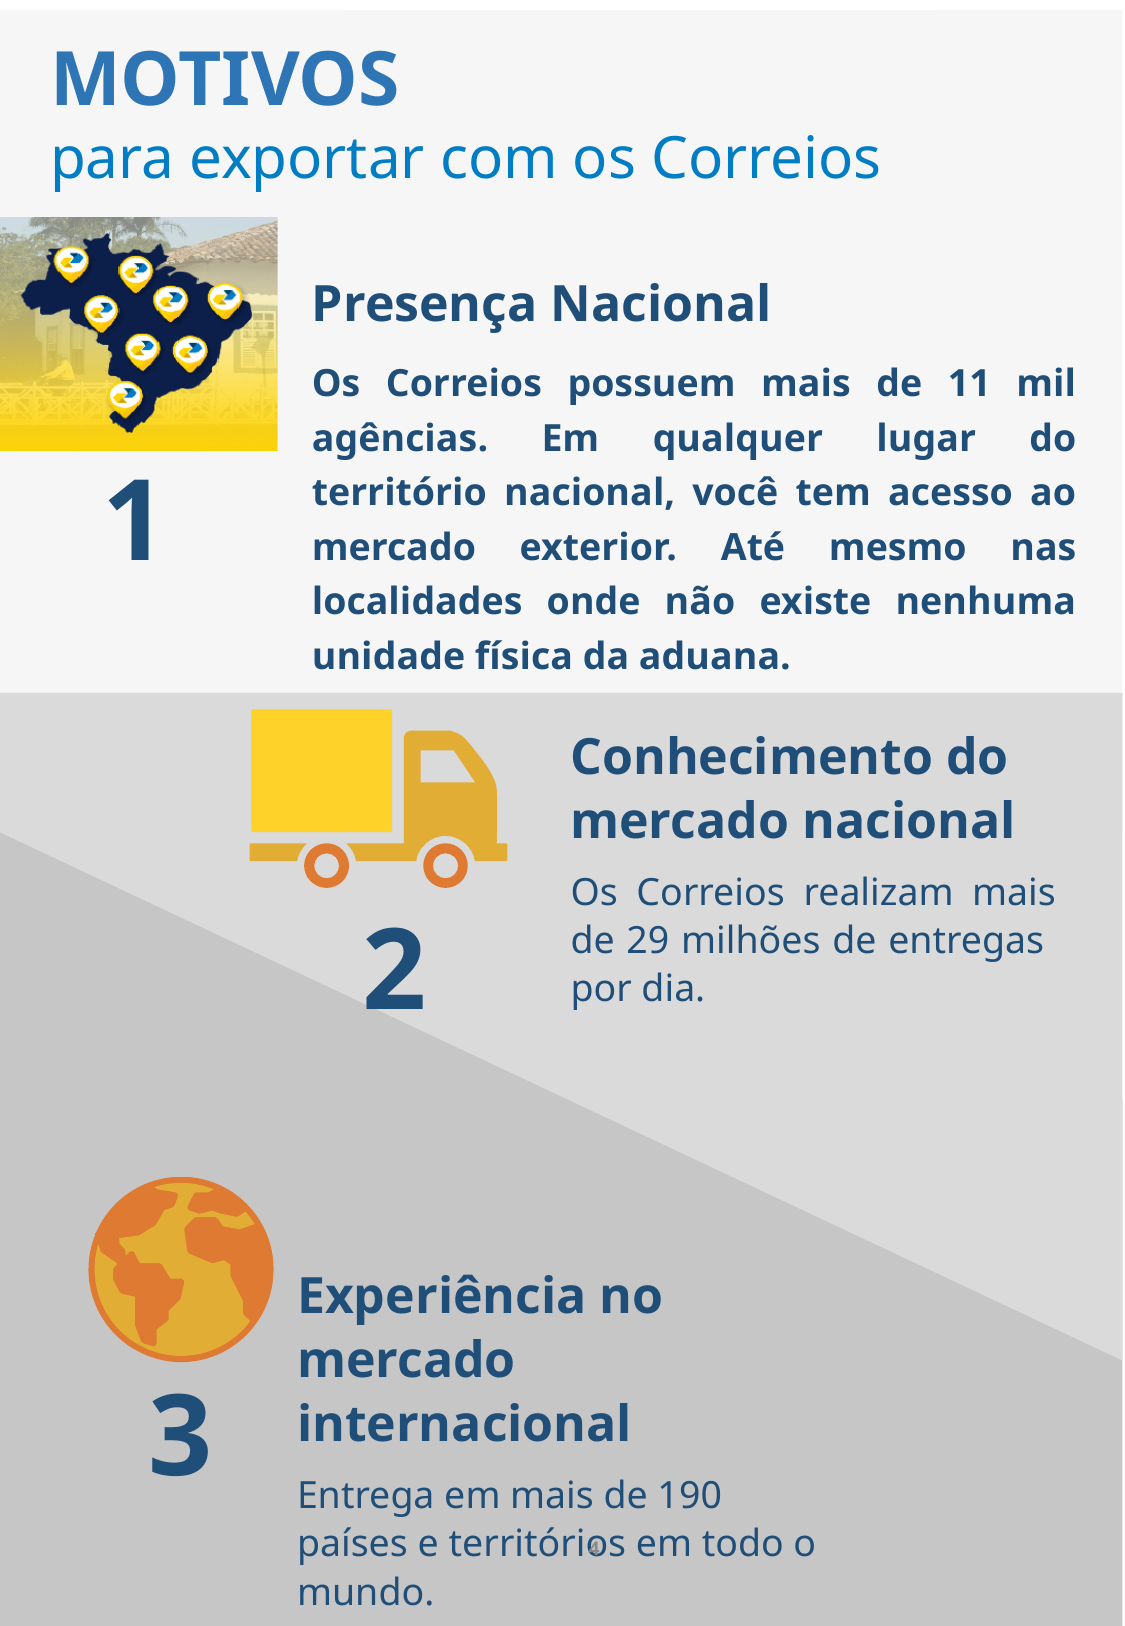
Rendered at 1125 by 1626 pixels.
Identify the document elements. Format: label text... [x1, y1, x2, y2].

text_box 3 [133, 1363, 229, 1573]
picture [0, 9, 1123, 1625]
text_box Experiência no mercado internacional Entrega em mais de 190 países e territórios em todo o mundo. [282, 1251, 845, 1620]
text_box 1 [86, 451, 182, 657]
text_box MOTIVOS para exportar com os Correios [35, 23, 1013, 330]
text_box Conhecimento do mercado nacional Os Correios realizam mais de 29 milhões de entregas por dia. [556, 713, 1073, 1017]
text_box 2 [347, 889, 443, 1110]
text_box Presença Nacional Os Correios possuem mais de 11 mil agências. Em qualquer lugar do território nacional, você tem acesso ao mercado exterior. Até mesmo nas localidades onde não existe nenhuma unidade física da aduana. [312, 263, 1077, 681]
text_box <número> [573, 1505, 821, 1593]
